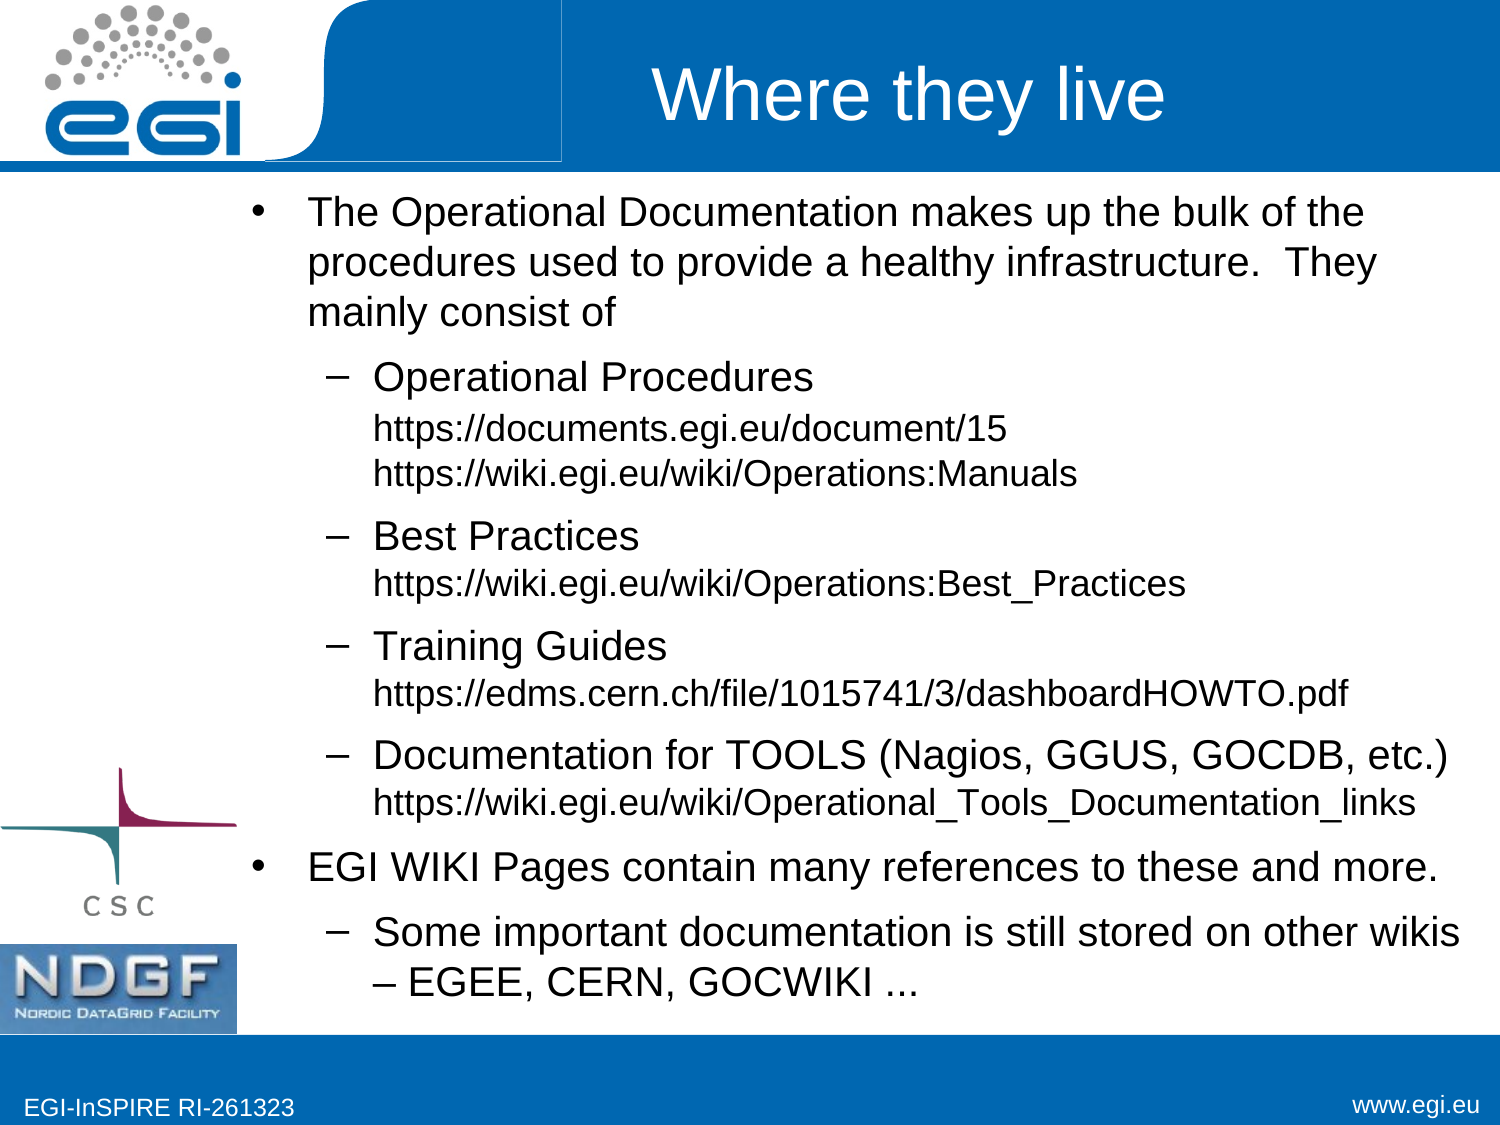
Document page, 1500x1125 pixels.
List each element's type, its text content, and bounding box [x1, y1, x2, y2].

picture [0, 767, 236, 916]
list The Operational Documentation makes up the bulk of the procedures used to provide a healthy infrastructure. They mainly consist of Operational Procedures https://documents.egi.eu/document/15 https://wiki.egi.eu/wiki/Operations:Manuals Best Practices https://wiki.egi.eu/wiki/Operations:Best_Practices Training Guides https://edms.cern.ch/file/1015741/3/dashboardHOWTO.pdf Documentation for TOOLS (Nagios, GGUS, GOCDB, etc.) https://wiki.egi.eu/wiki/Operational_Tools_Documentation_links EGI WIKI Pages contain many references to these and more. Some important documentation is still stored on other wikis – EGEE, CERN, GOCWIKI ... [236, 177, 1500, 1125]
picture [0, 944, 236, 1034]
title Where they live [348, 0, 1471, 177]
picture [0, 0, 265, 161]
